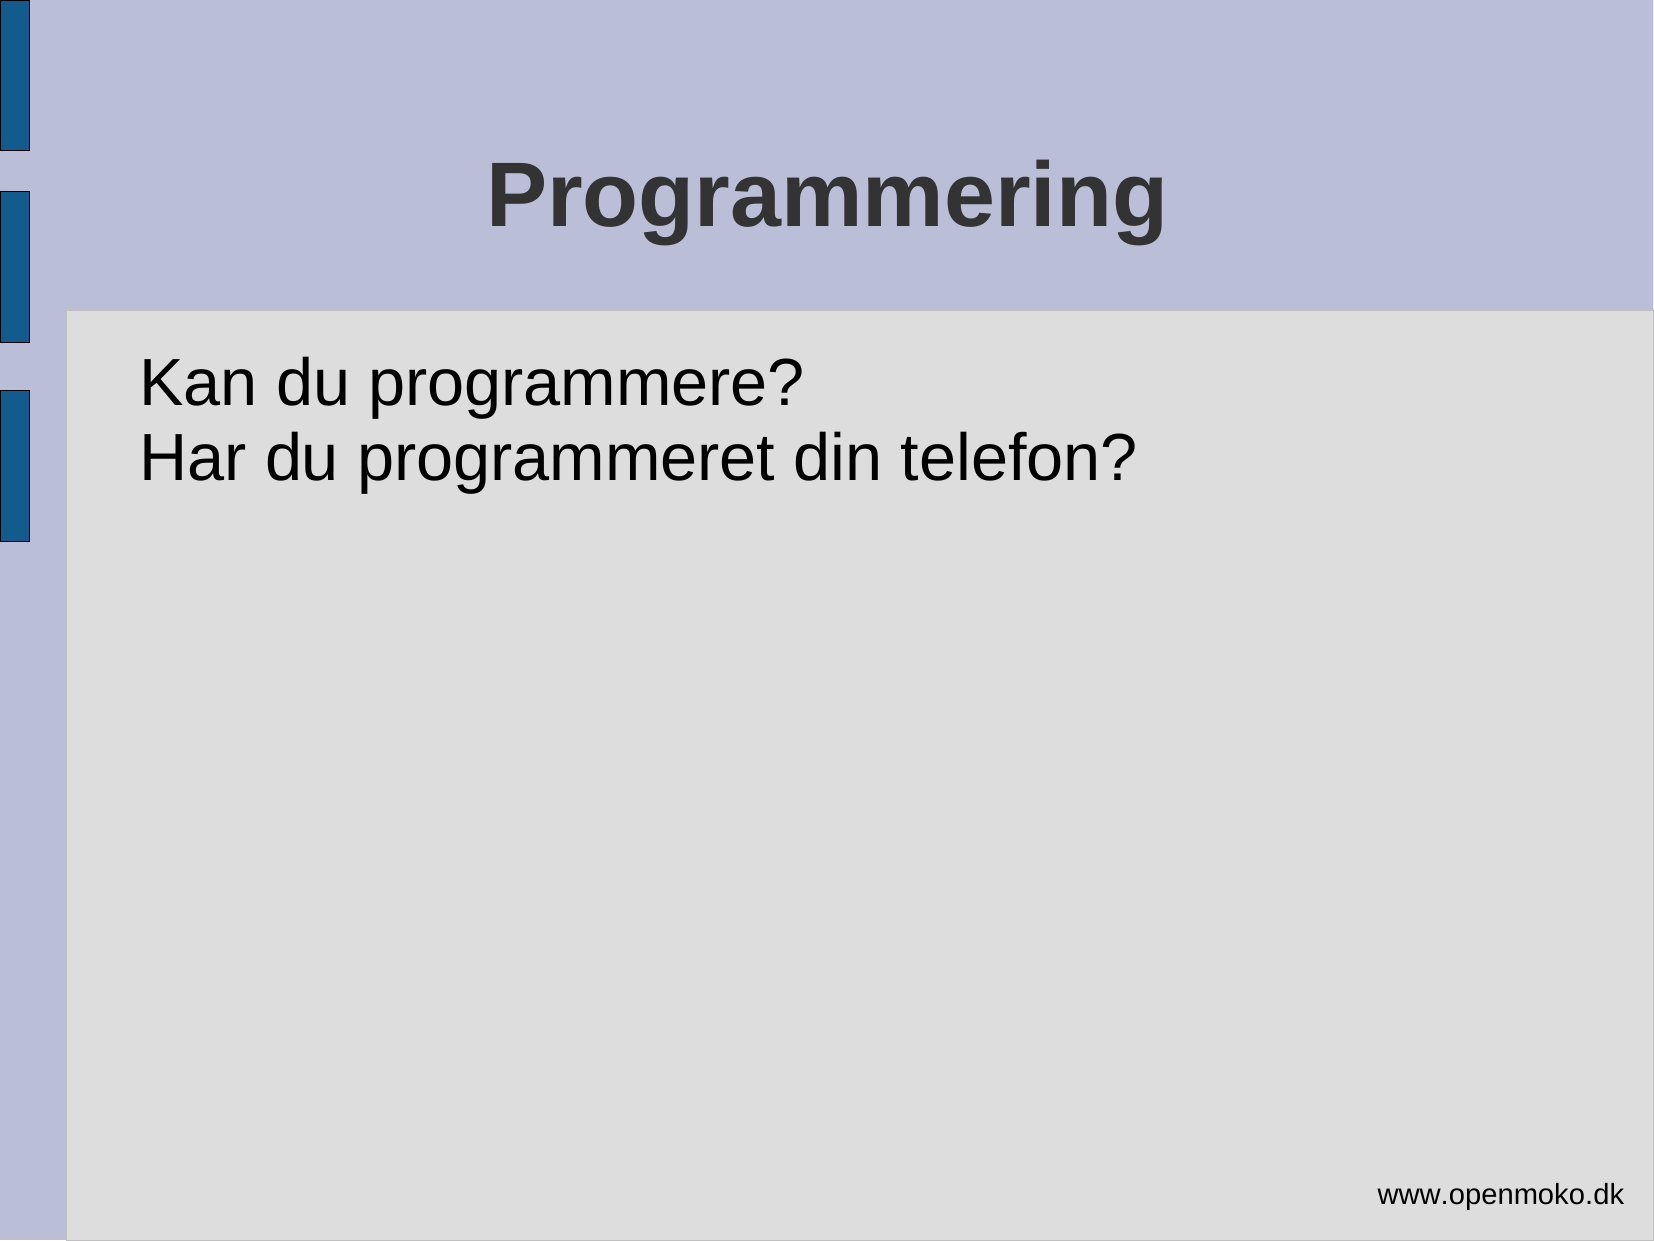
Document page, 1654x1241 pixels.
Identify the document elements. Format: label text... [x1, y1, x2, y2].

title Programmering [121, 91, 1534, 299]
list Kan du programmere? Har du programmeret din telefon? [121, 344, 1534, 1127]
